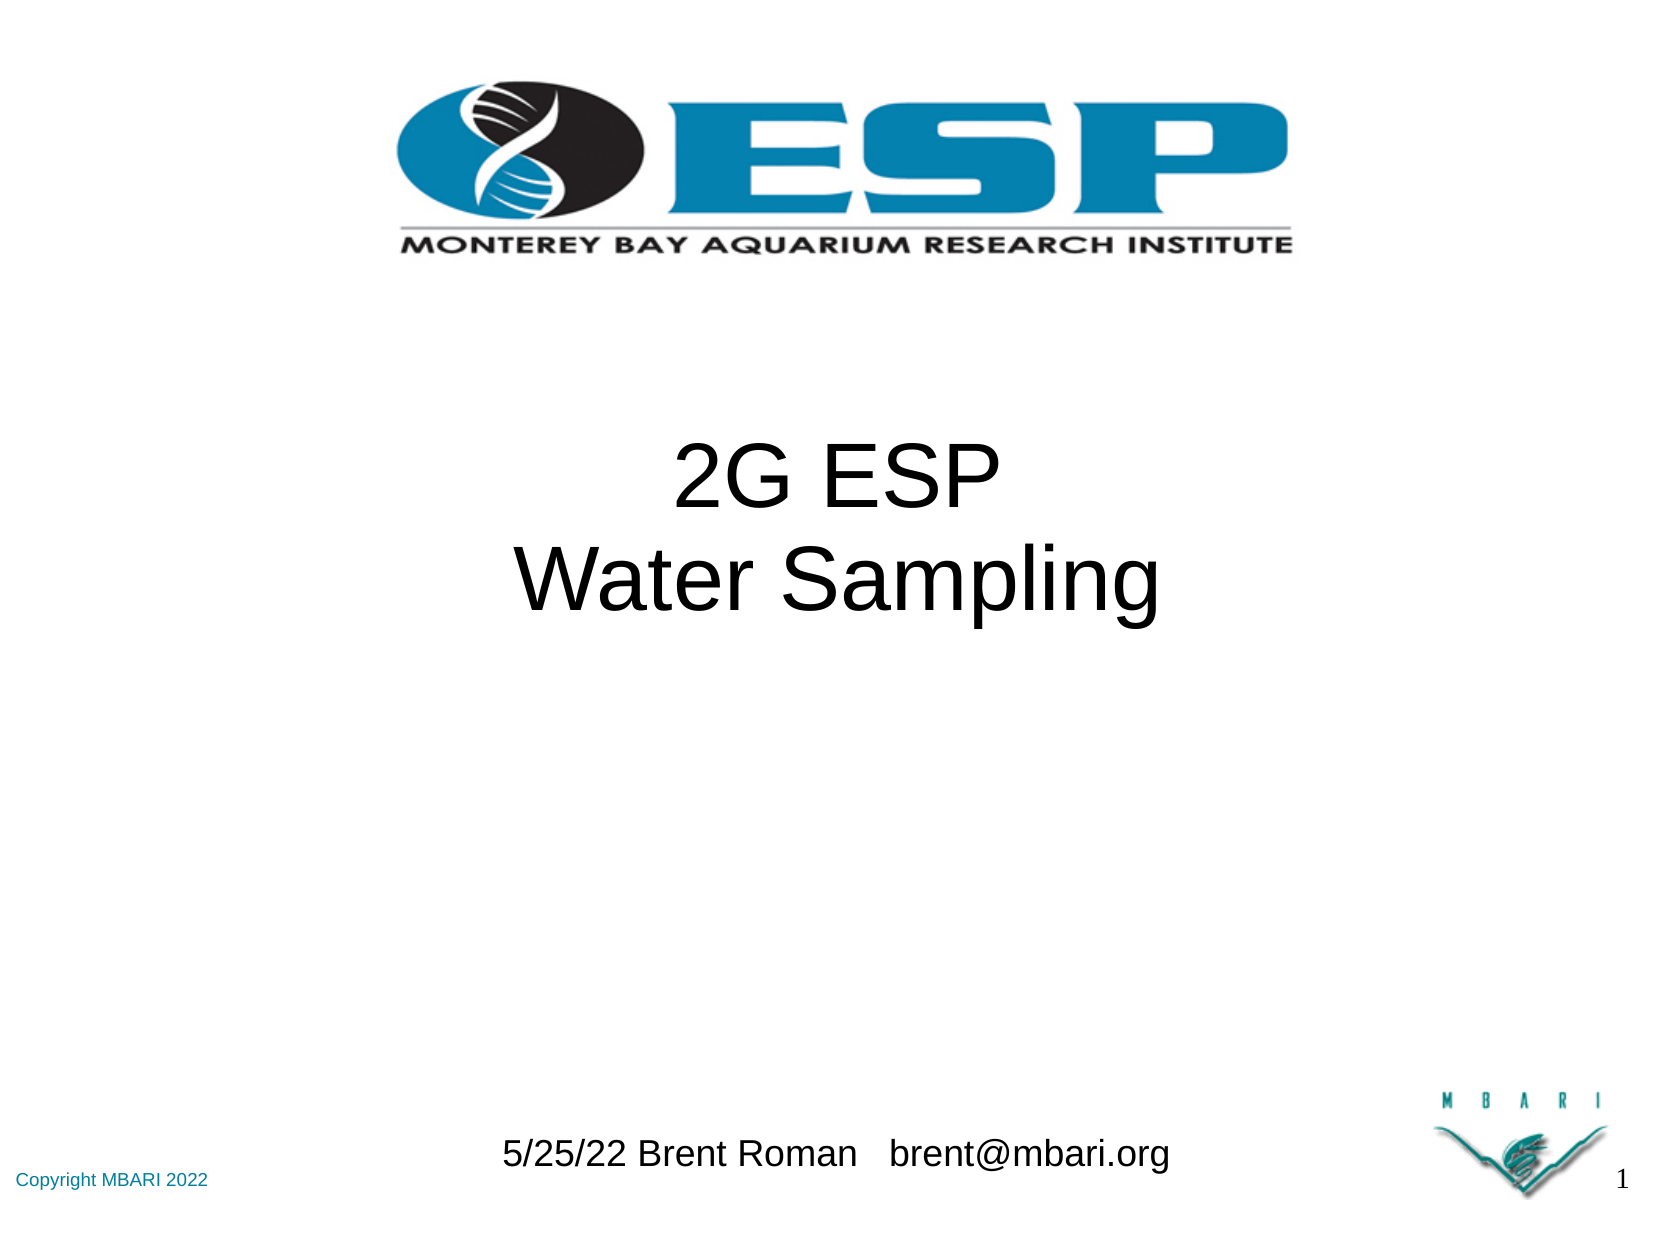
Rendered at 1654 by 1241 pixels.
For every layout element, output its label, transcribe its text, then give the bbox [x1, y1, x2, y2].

text_box 2G ESP Water Sampling [498, 417, 1201, 638]
text_box 5/25/22 Brent Roman brent@mbari.org [487, 1125, 1186, 1182]
picture [1426, 1091, 1613, 1200]
picture [375, 74, 1313, 263]
